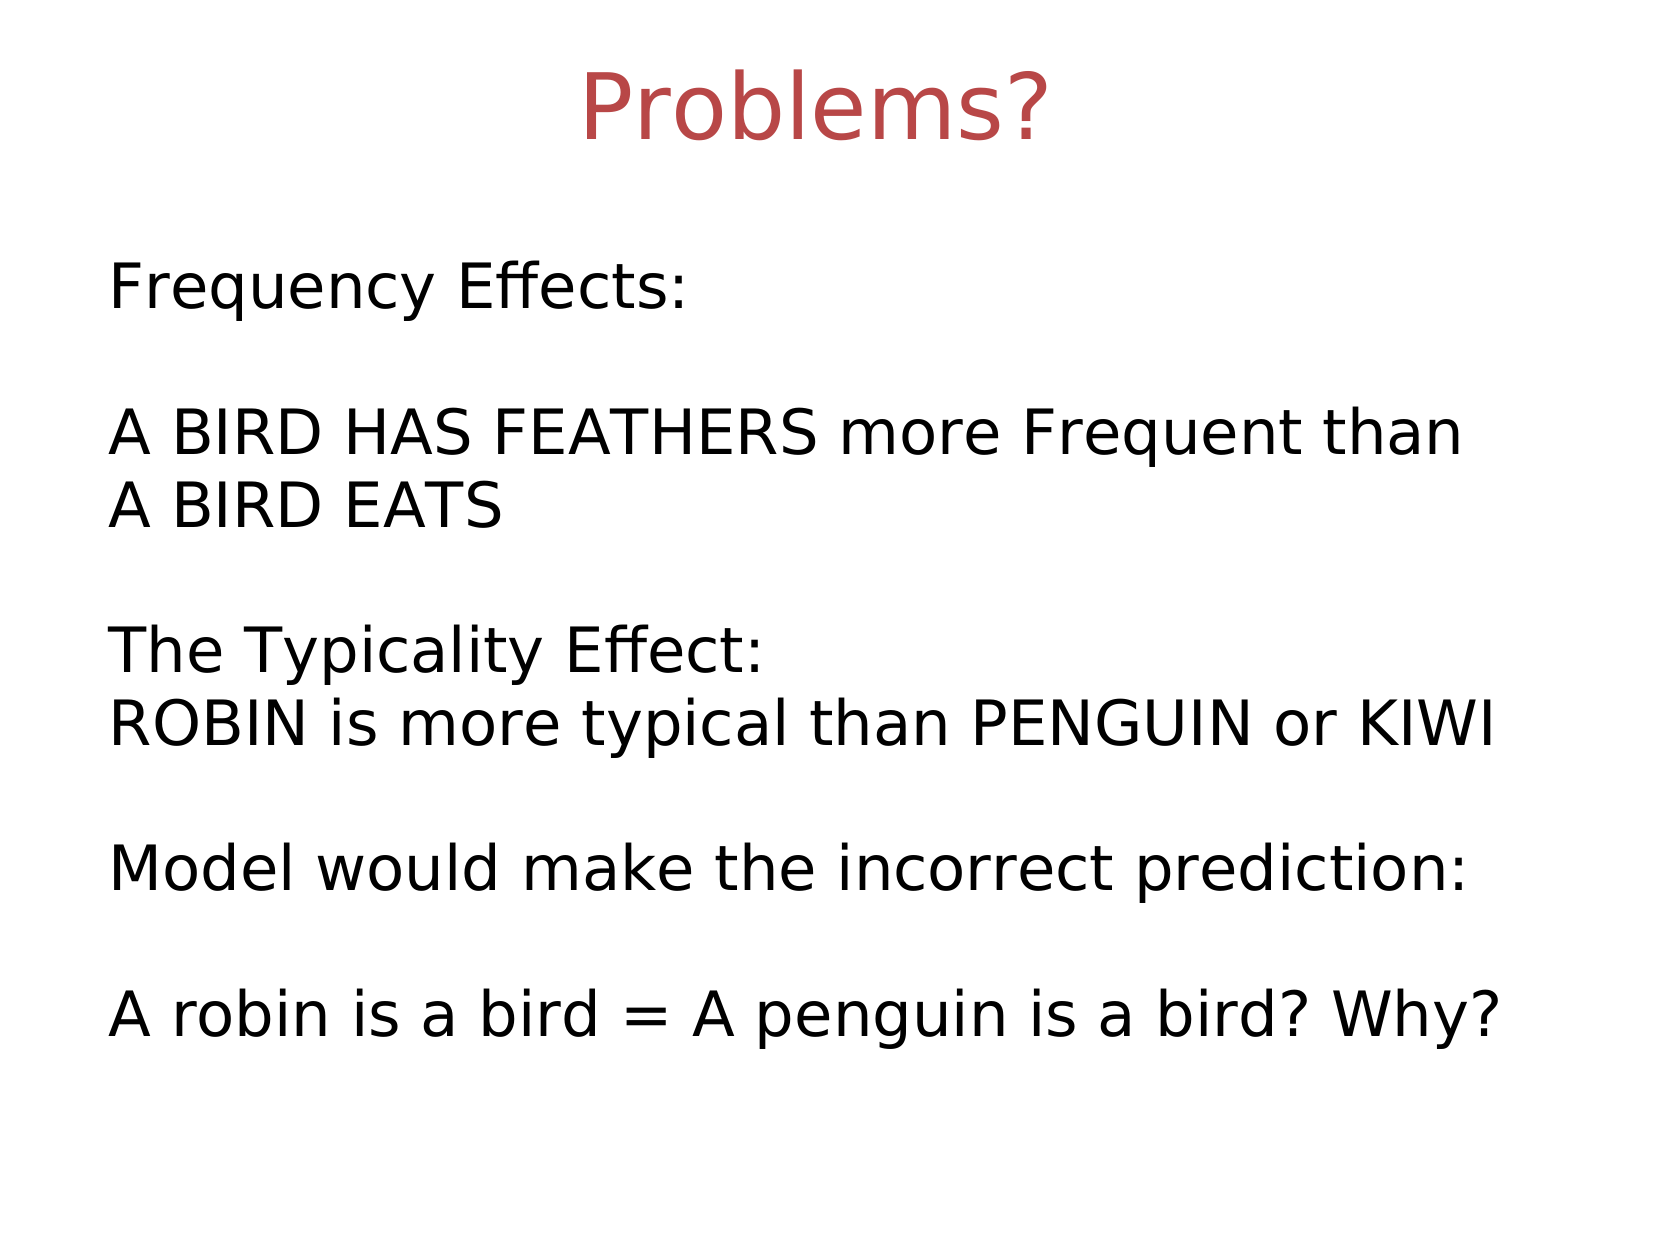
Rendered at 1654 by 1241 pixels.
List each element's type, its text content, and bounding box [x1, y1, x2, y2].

subtitle Frequency Effects: A BIRD HAS FEATHERS more Frequent than A BIRD EATS The Typicality Effect: ROBIN is more typical than PENGUIN or KIWI Model would make the incorrect prediction: A robin is a bird = A penguin is a bird? Why? [75, 241, 1558, 1061]
title Problems? [75, 4, 1558, 211]
